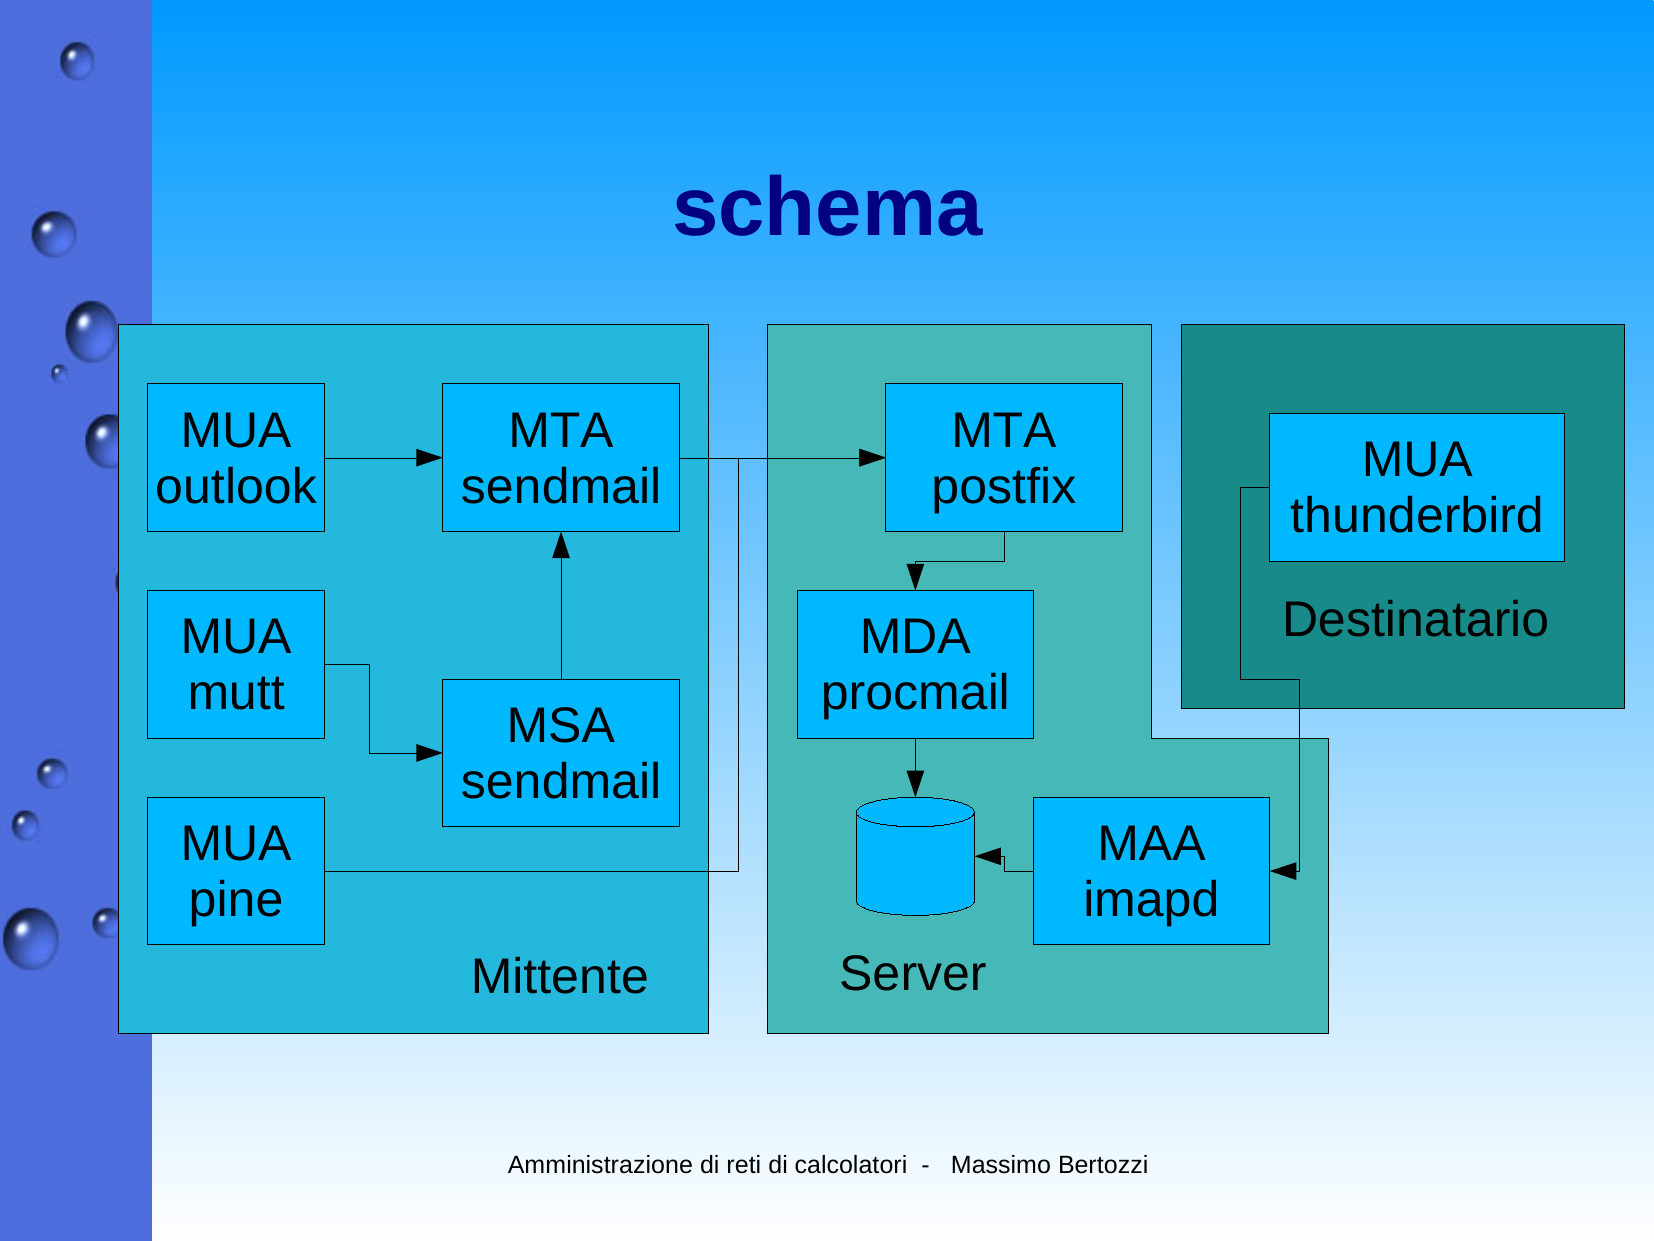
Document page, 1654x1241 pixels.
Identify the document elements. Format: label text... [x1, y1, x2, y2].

text_box MTA postfix [885, 383, 1123, 532]
text_box [1181, 324, 1625, 709]
text_box MUA outlook [147, 383, 325, 532]
text_box MTA sendmail [442, 383, 680, 532]
picture [0, 0, 152, 1241]
text_box Server [797, 944, 1034, 1001]
title schema [121, 102, 1534, 311]
text_box MDA procmail [797, 590, 1034, 739]
text_box MSA sendmail [442, 679, 680, 827]
text_box MAA imapd [1033, 797, 1270, 945]
text_box [768, 325, 1328, 1033]
text_box MUA thunderbird [1269, 413, 1565, 562]
text_box Mittente [442, 947, 680, 1004]
text_box MUA pine [147, 797, 325, 945]
text_box MUA mutt [147, 590, 325, 739]
text_box [118, 324, 709, 1034]
text_box Destinatario [1240, 590, 1595, 647]
